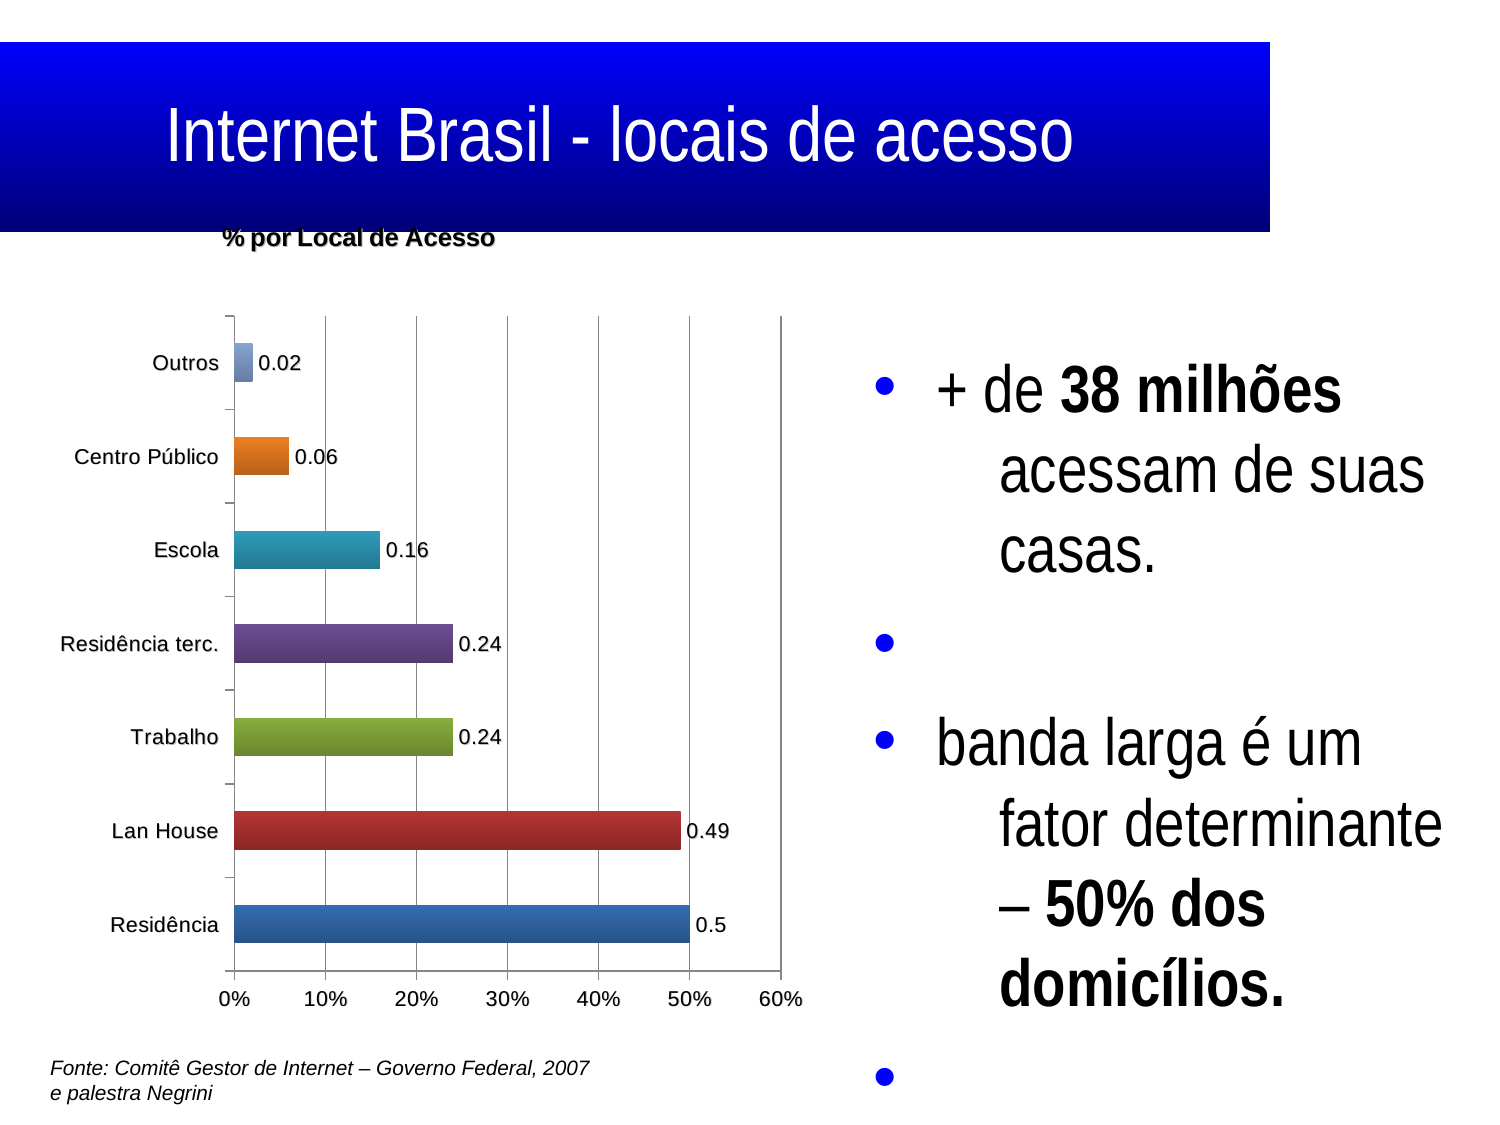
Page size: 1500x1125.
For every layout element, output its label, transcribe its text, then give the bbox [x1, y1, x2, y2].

title Internet Brasil - locais de acesso [0, 66, 1241, 194]
text_box [0, 43, 1270, 232]
chart [0, 199, 883, 1063]
list + de 38 milhões acessam de suas casas. banda larga é um fator determinante – 50% dos domicílios. [837, 338, 1500, 1125]
text_box Fonte: Comitê Gestor de Internet – Governo Federal, 2007 e palestra Negrini [35, 1047, 998, 1125]
